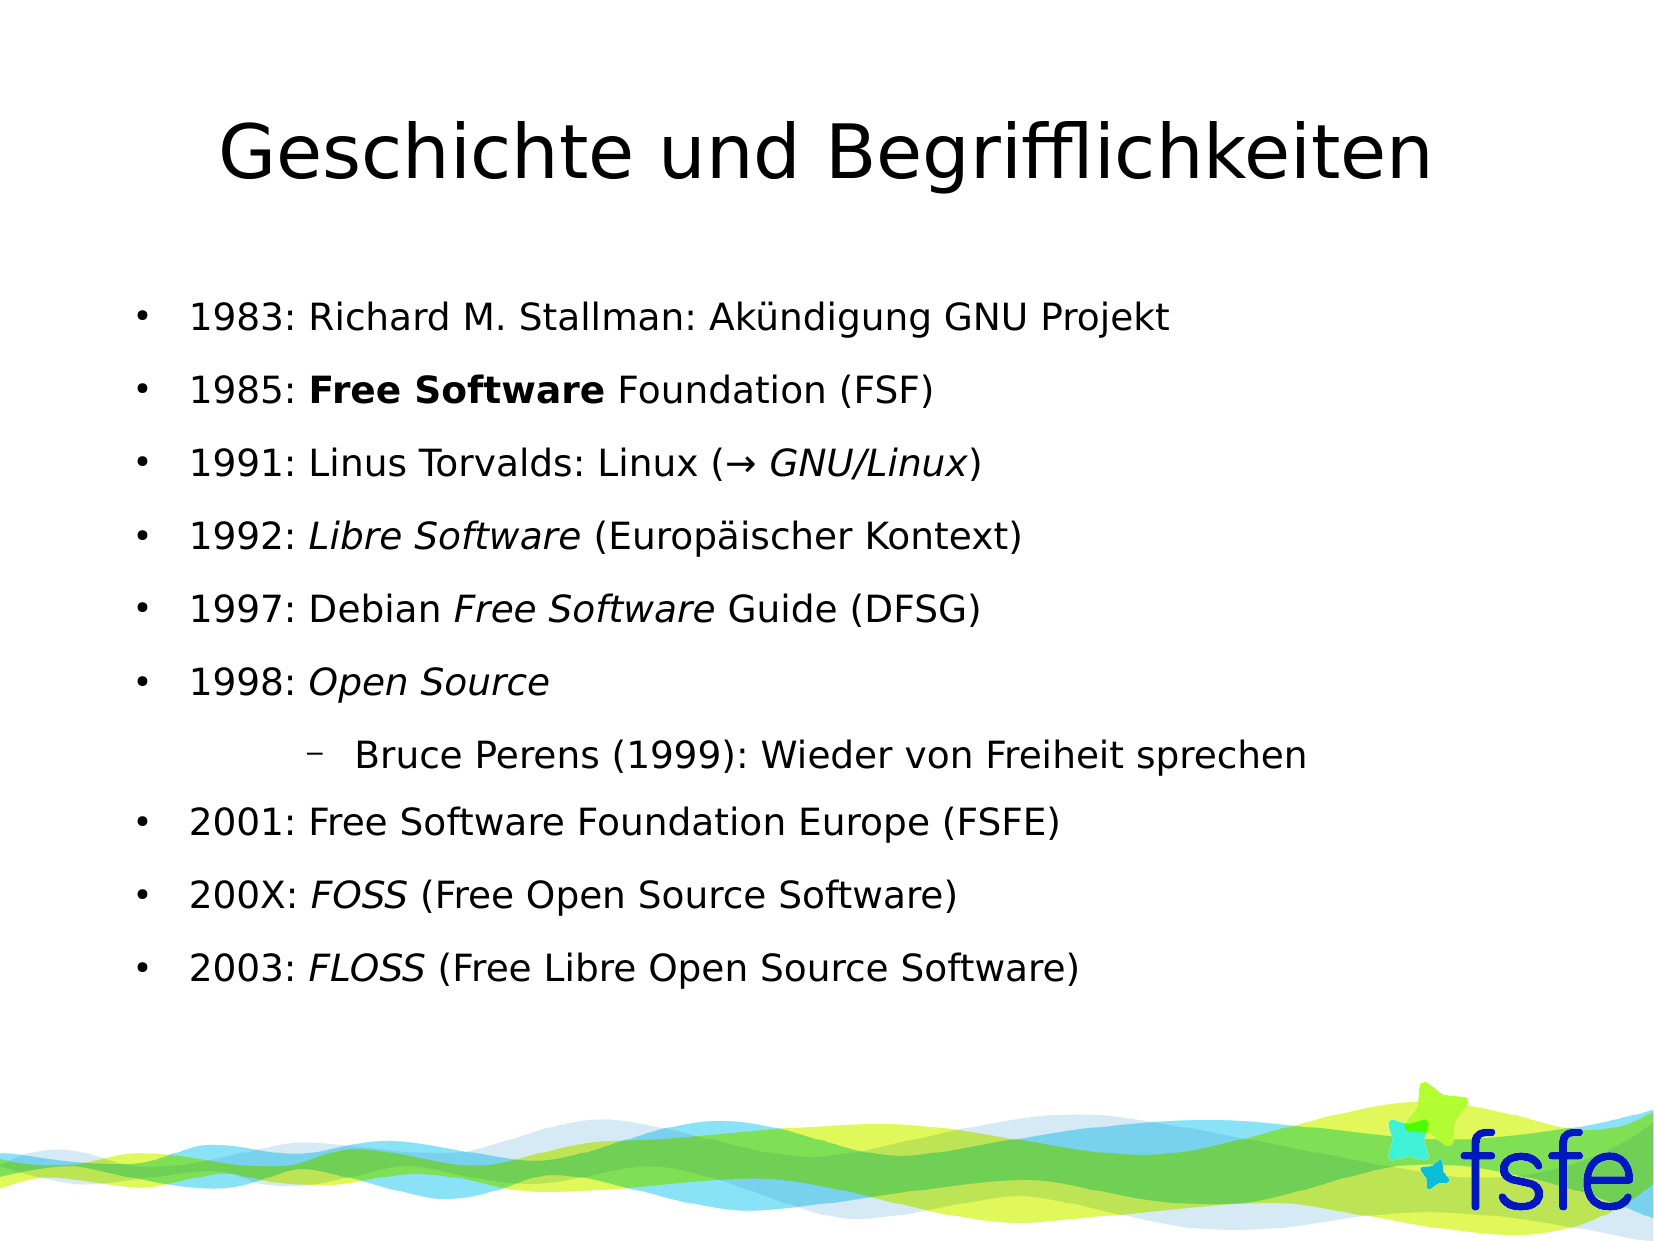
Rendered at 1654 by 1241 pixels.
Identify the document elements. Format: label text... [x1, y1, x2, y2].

picture [0, 1081, 1654, 1241]
list 1983: Richard M. Stallman: Akündigung GNU Projekt 1985: Free Software Foundation (FSF) 1991: Linus Torvalds: Linux (→ GNU/Linux) 1992: Libre Software (Europäischer Kontext) 1997: Debian Free Software Guide (DFSG) 1998: Open Source Bruce Perens (1999): Wieder von Freiheit sprechen 2001: Free Software Foundation Europe (FSFE) 200X: FOSS (Free Open Source Software) 2003: FLOSS (Free Libre Open Source Software) [118, 295, 1371, 1034]
title Geschichte und Begrifflichkeiten [82, 56, 1571, 250]
